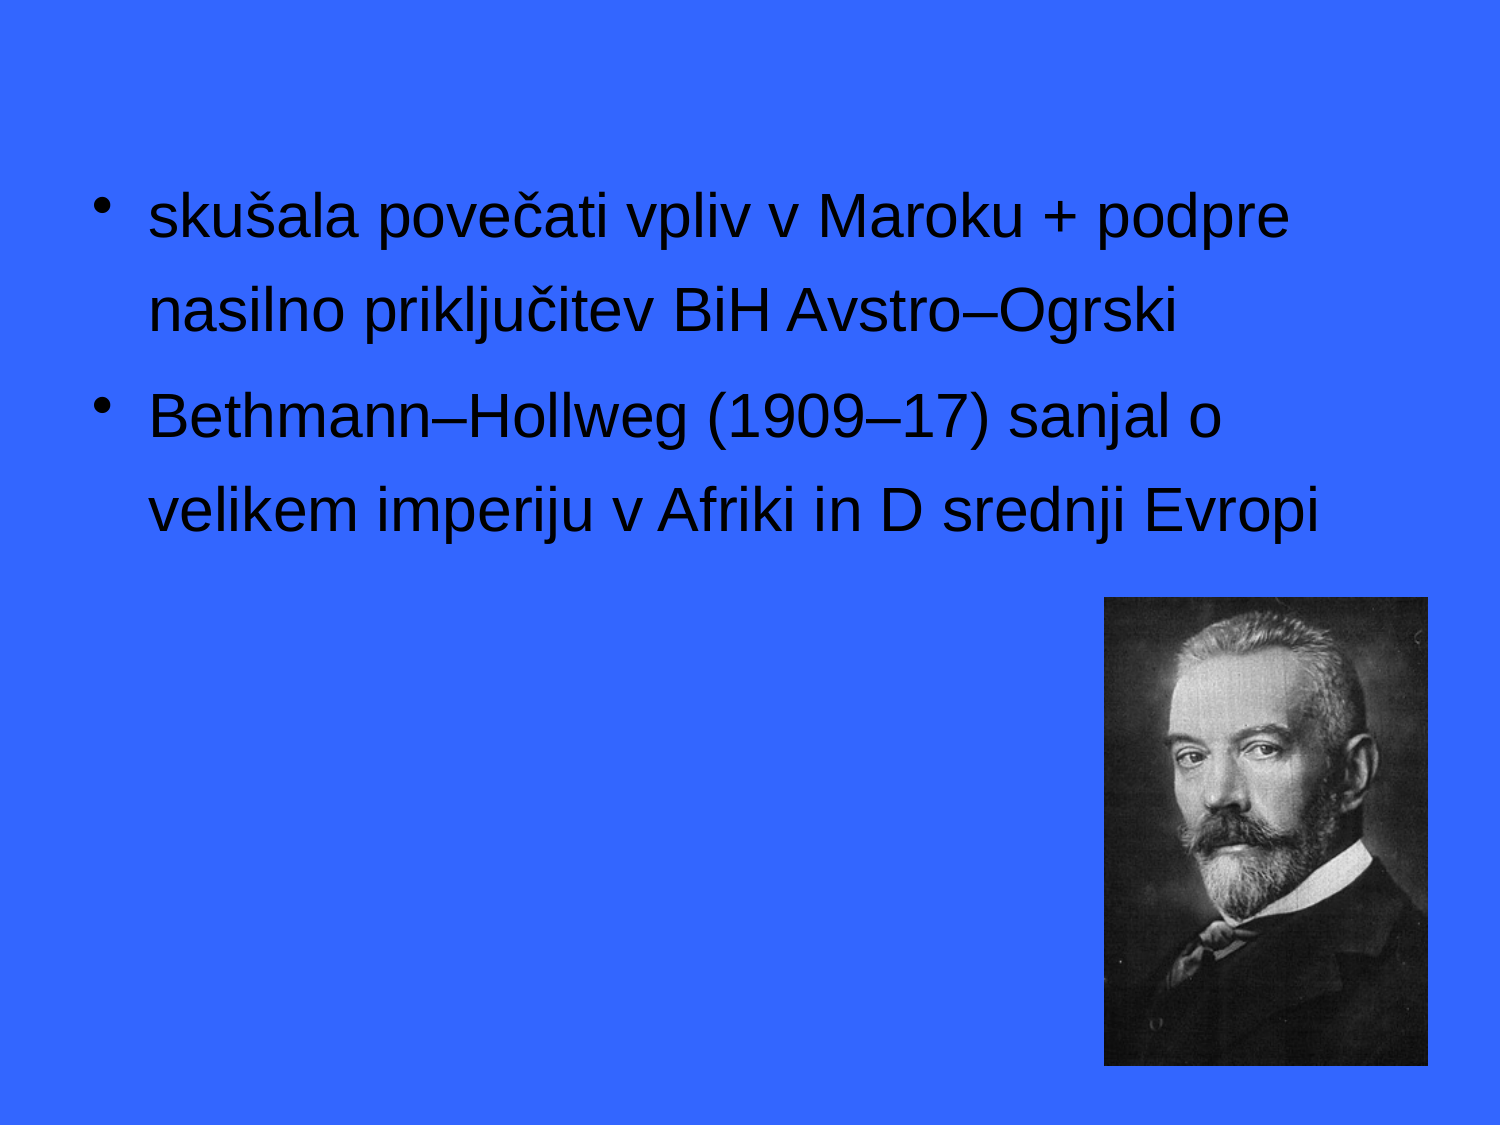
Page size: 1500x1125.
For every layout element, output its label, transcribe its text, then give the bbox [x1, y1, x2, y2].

list skušala povečati vpliv v Maroku + podpre nasilno priključitev BiH Avstro–Ogrski Bethmann–Hollweg (1909–17) sanjal o velikem imperiju v Afriki in D srednji Evropi [76, 148, 1427, 892]
picture [1104, 597, 1428, 1066]
